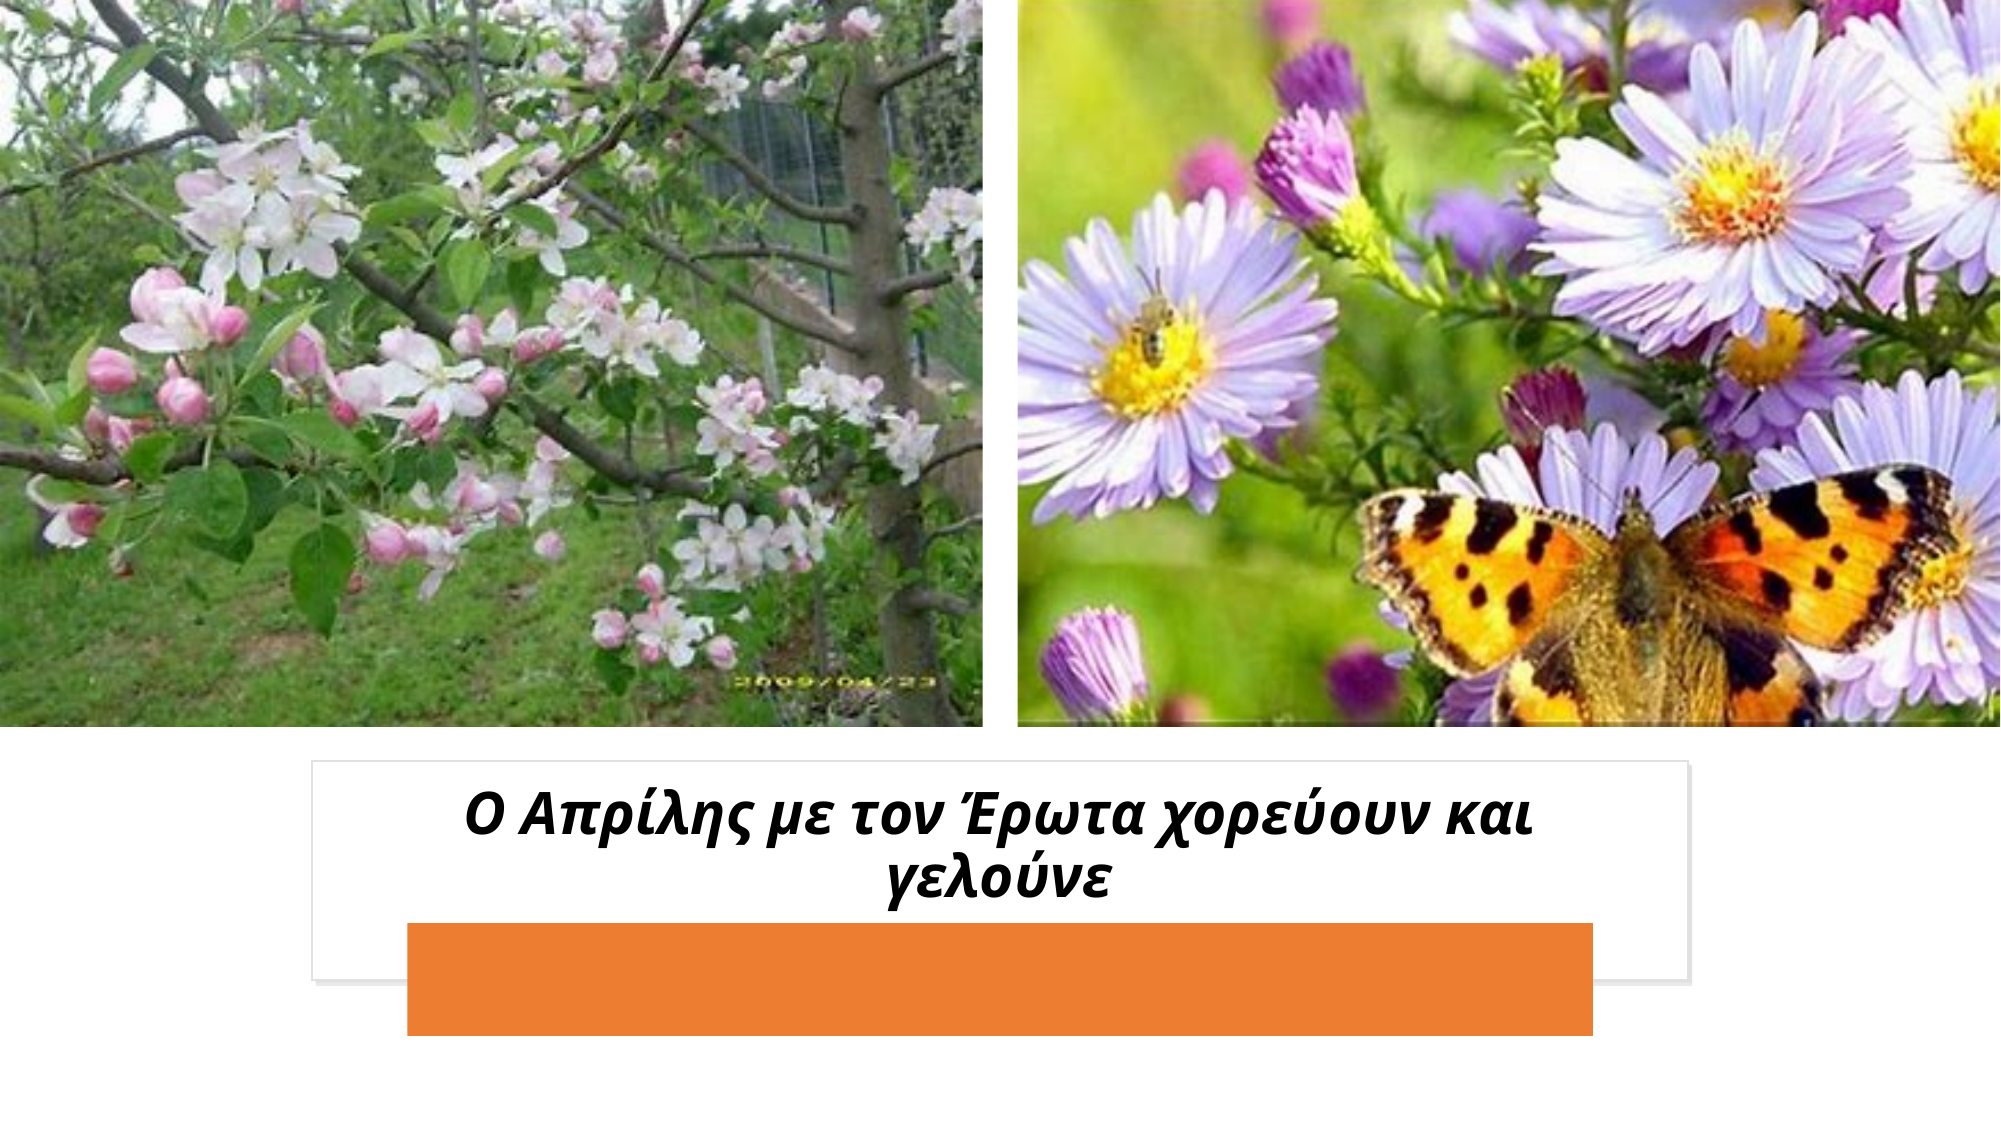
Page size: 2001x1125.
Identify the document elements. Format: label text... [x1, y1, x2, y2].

picture [0, 0, 983, 727]
picture [1017, 0, 2000, 727]
text_box [0, 0, 2000, 1125]
title Ο Απρίλης με τον Έρωτα χορεύουν και γελούνε [345, 775, 1655, 919]
